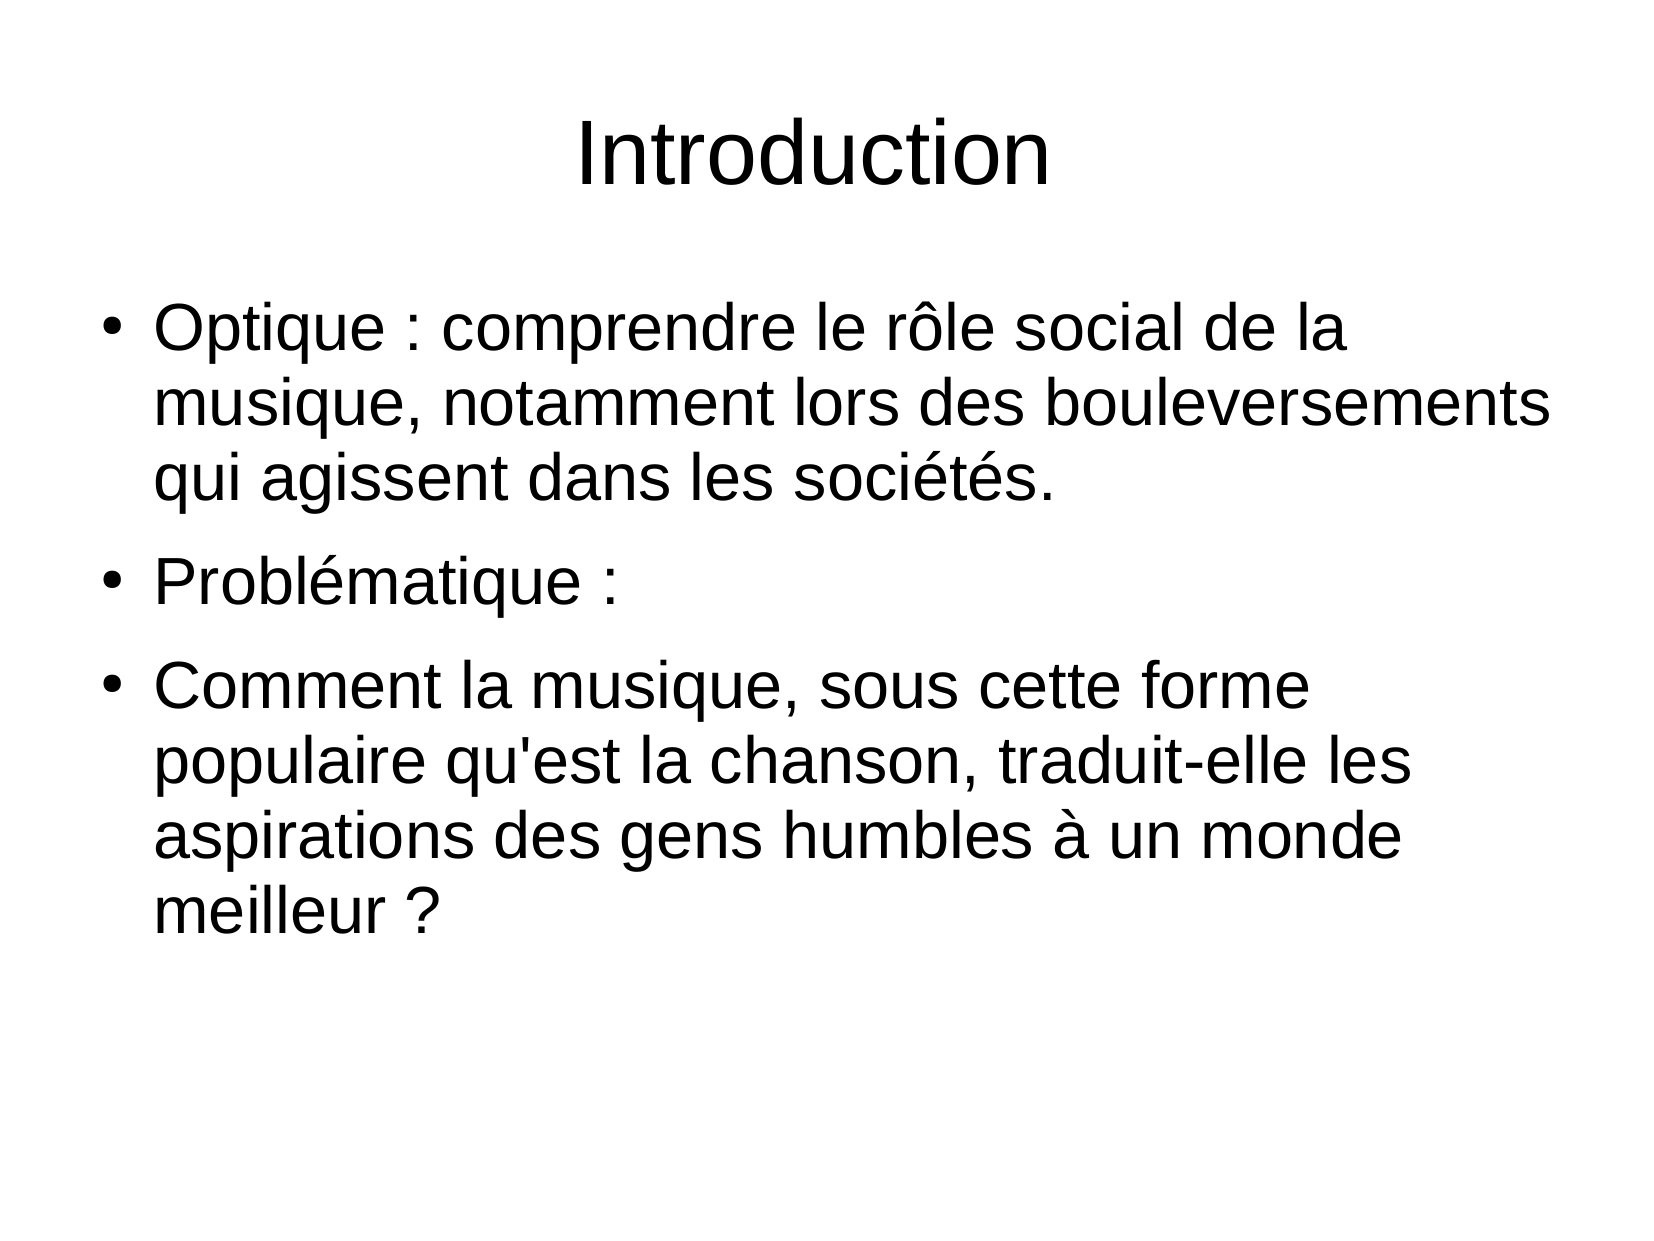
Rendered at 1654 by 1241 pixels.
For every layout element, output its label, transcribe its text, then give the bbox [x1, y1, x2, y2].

list Optique : comprendre le rôle social de la musique, notamment lors des bouleversements qui agissent dans les sociétés. Problématique : Comment la musique, sous cette forme populaire qu'est la chanson, traduit-elle les aspirations des gens humbles à un monde meilleur ? [82, 290, 1571, 1010]
title Introduction [82, 49, 1571, 257]
